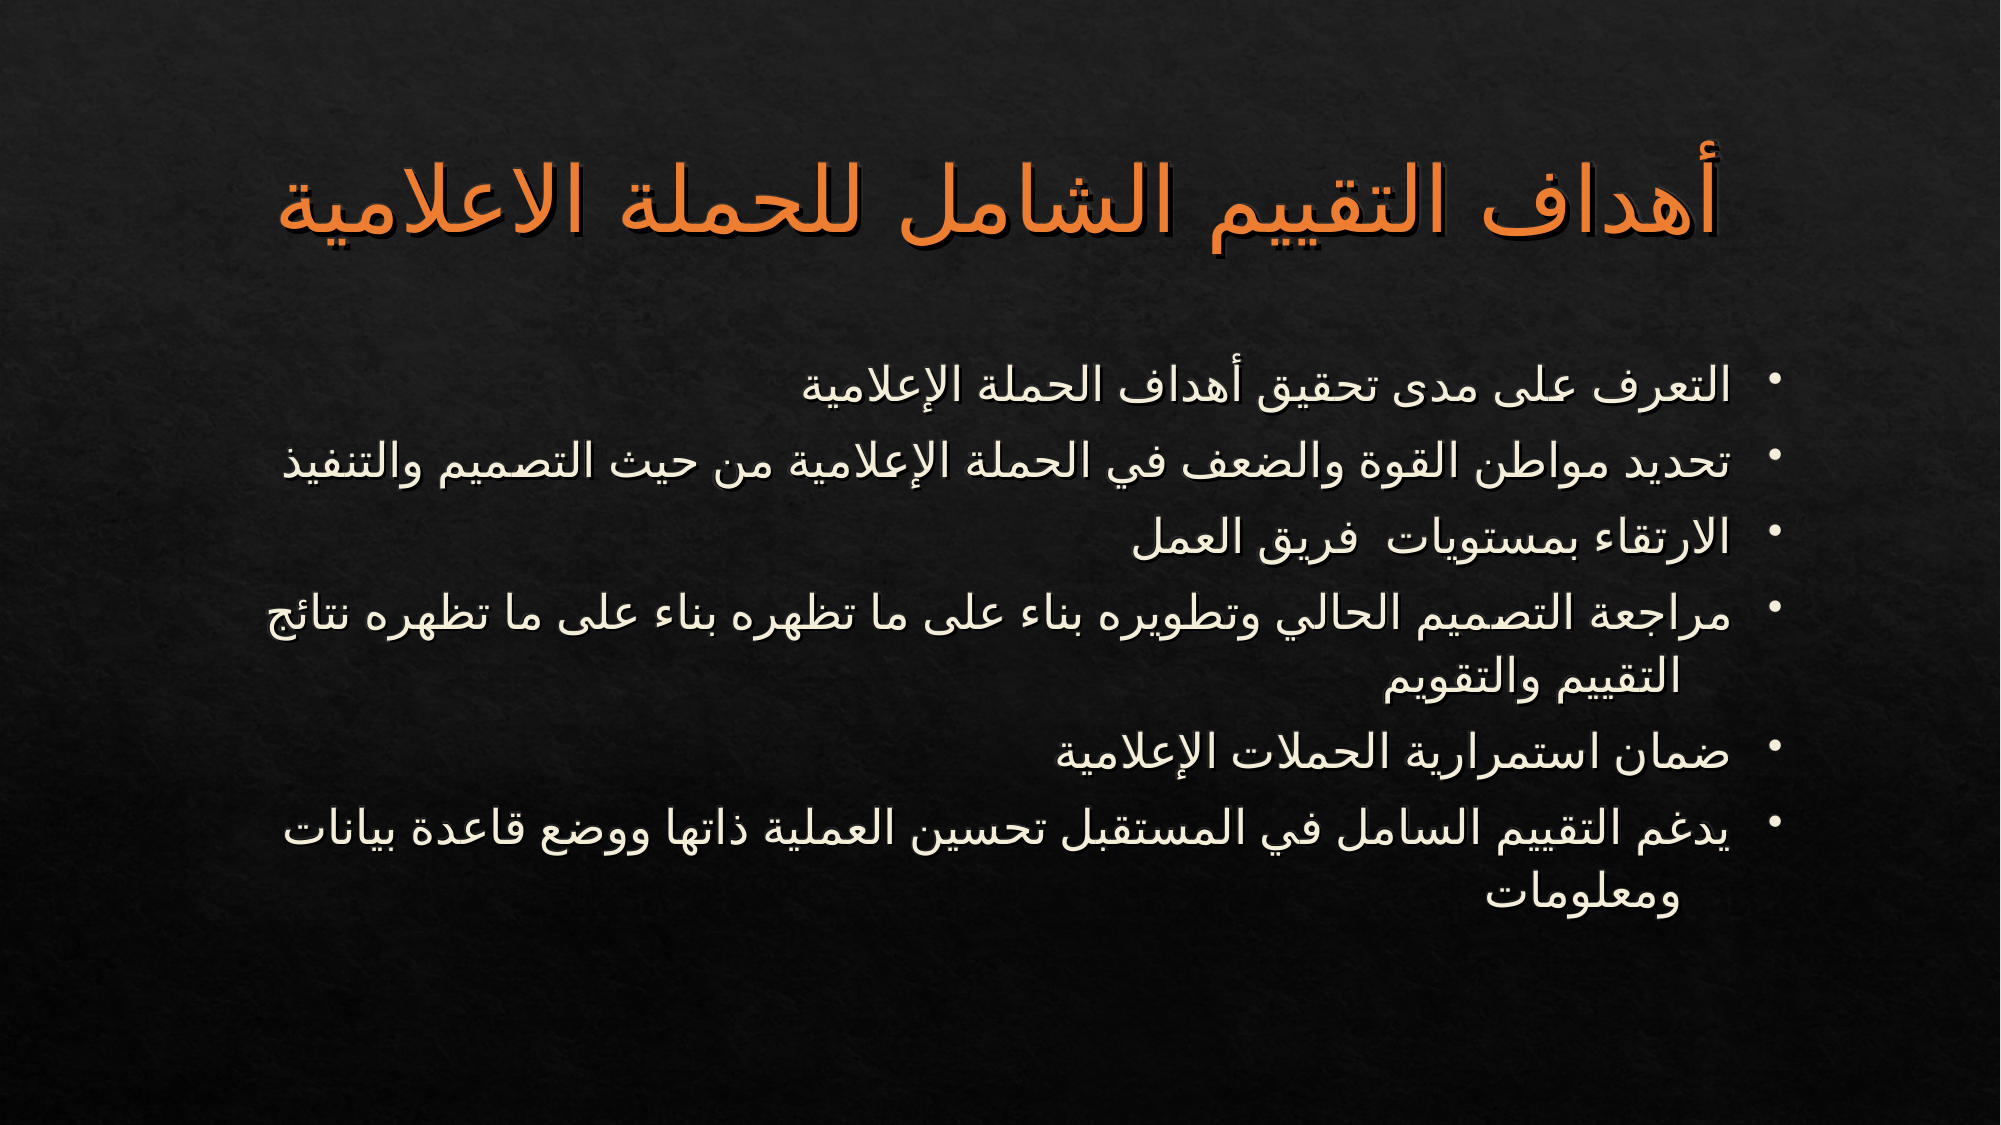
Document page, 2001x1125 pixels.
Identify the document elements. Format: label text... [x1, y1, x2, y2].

list التعرف على مدى تحقيق أهداف الحملة الإعلامية تحديد مواطن القوة والضعف في الحملة الإعلامية من حيث التصميم والتنفيذ الارتقاء بمستويات فريق العمل مراجعة التصميم الحالي وتطويره بناء على ما تظهره بناء على ما تظهره نتائج التقييم والتقويم ضمان استمرارية الحملات الإعلامية يدغم التقييم السامل في المستقبل تحسين العملية ذاتها ووضع قاعدة بيانات ومعلومات [149, 340, 1849, 951]
title أهداف التقييم الشامل للحملة الاعلامية [149, 99, 1849, 307]
